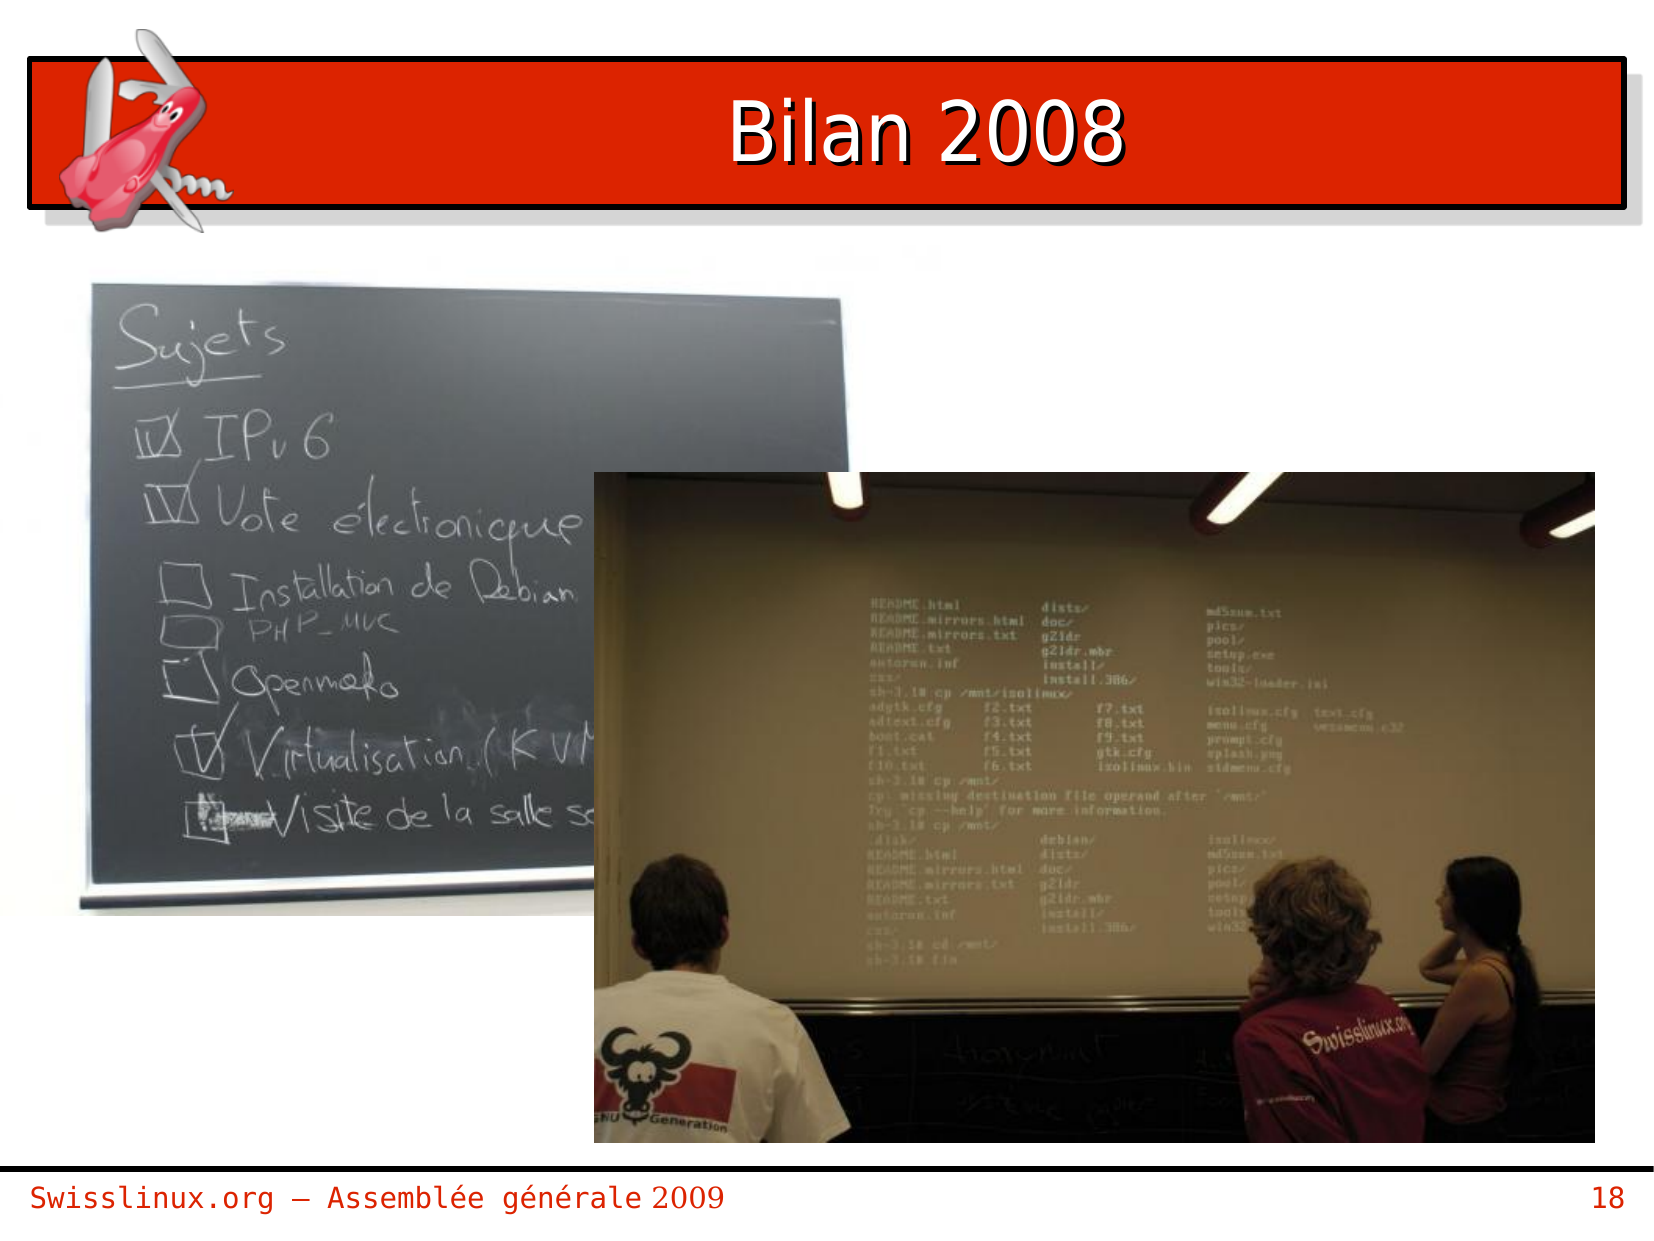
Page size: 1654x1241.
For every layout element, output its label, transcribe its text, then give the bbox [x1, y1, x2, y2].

picture [0, 245, 1595, 1143]
title Bilan 2008 [259, 84, 1595, 182]
picture [59, 29, 234, 233]
